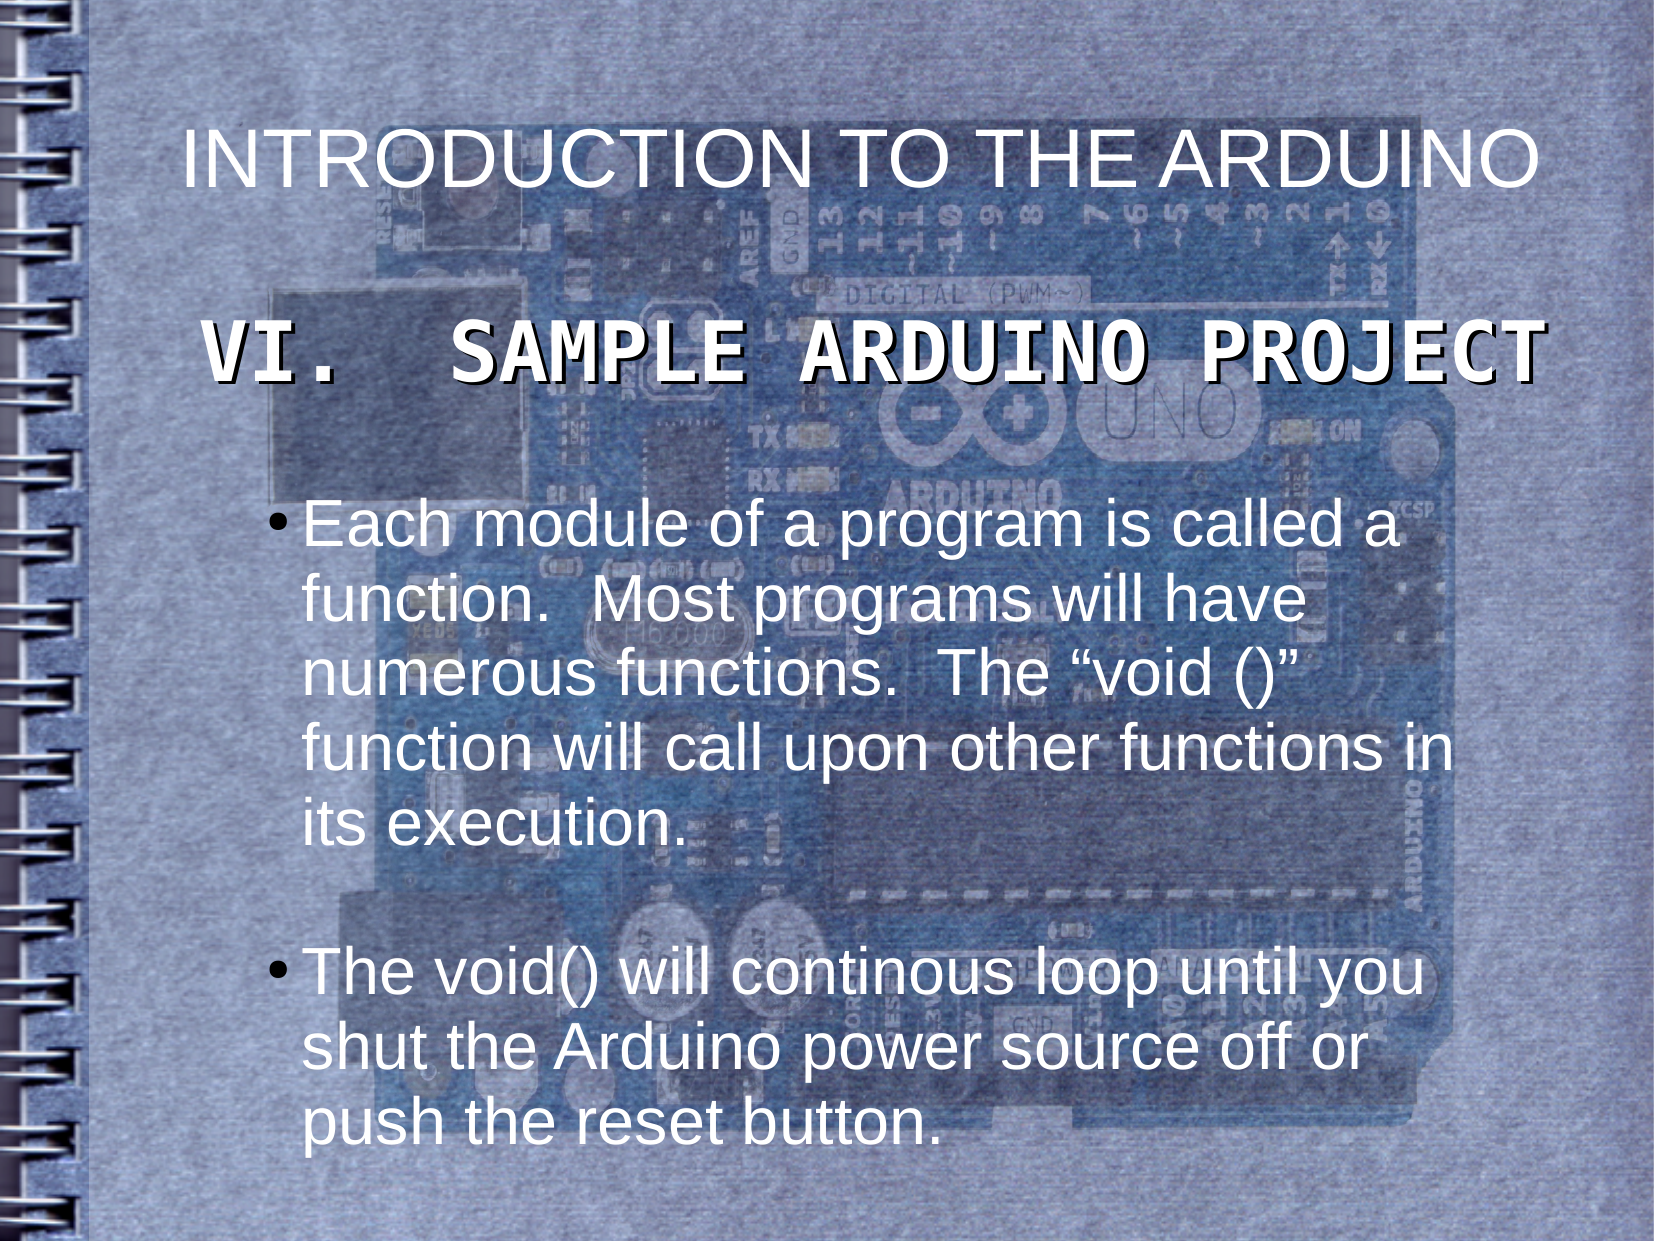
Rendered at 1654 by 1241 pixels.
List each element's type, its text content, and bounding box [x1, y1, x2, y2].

picture [0, 0, 1654, 1241]
text_box VI. SAMPLE ARDUINO PROJECT [153, 296, 1594, 409]
text_box Each module of a program is called a function. Most programs will have numerous functions. The “void ()” function will call upon other functions in its execution. The void() will continous loop until you shut the Arduino power source off or push the reset button. [251, 478, 1512, 1186]
text_box INTRODUCTION TO THE ARDUINO [165, 75, 1561, 286]
